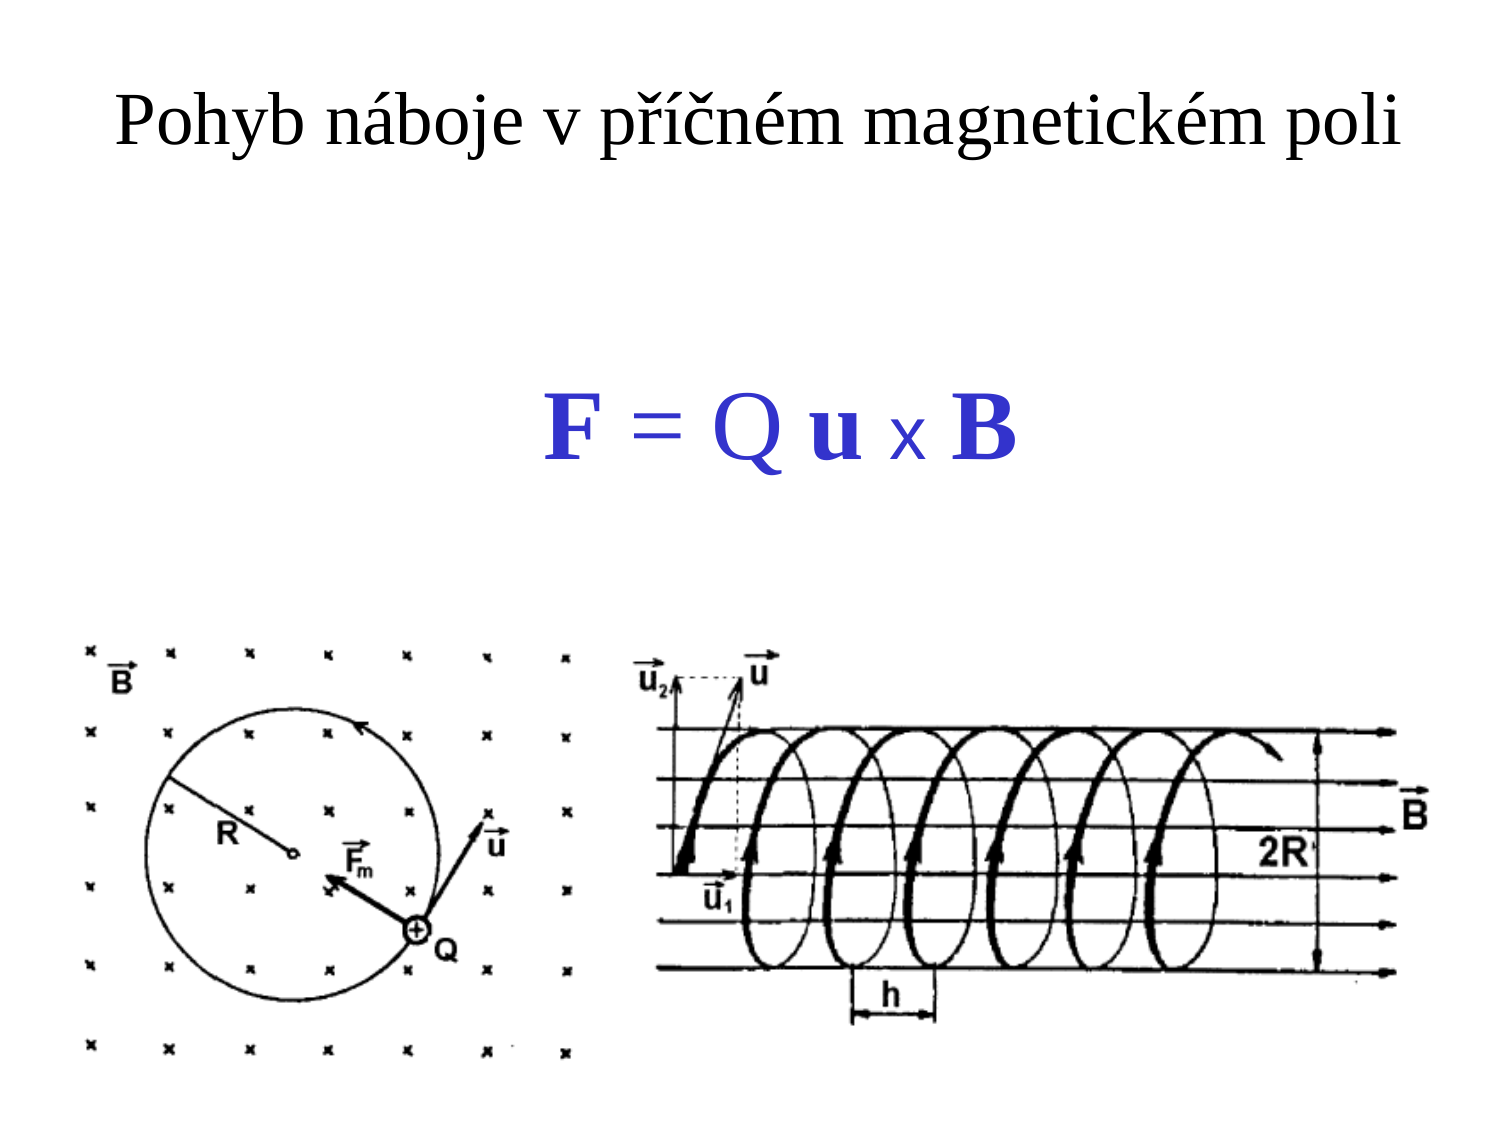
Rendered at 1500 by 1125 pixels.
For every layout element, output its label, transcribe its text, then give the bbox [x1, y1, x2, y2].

picture [75, 637, 588, 1076]
picture [612, 649, 1463, 1052]
text_box Pohyb náboje v příčném magnetickém poli F = Q u x B [99, 62, 1438, 488]
